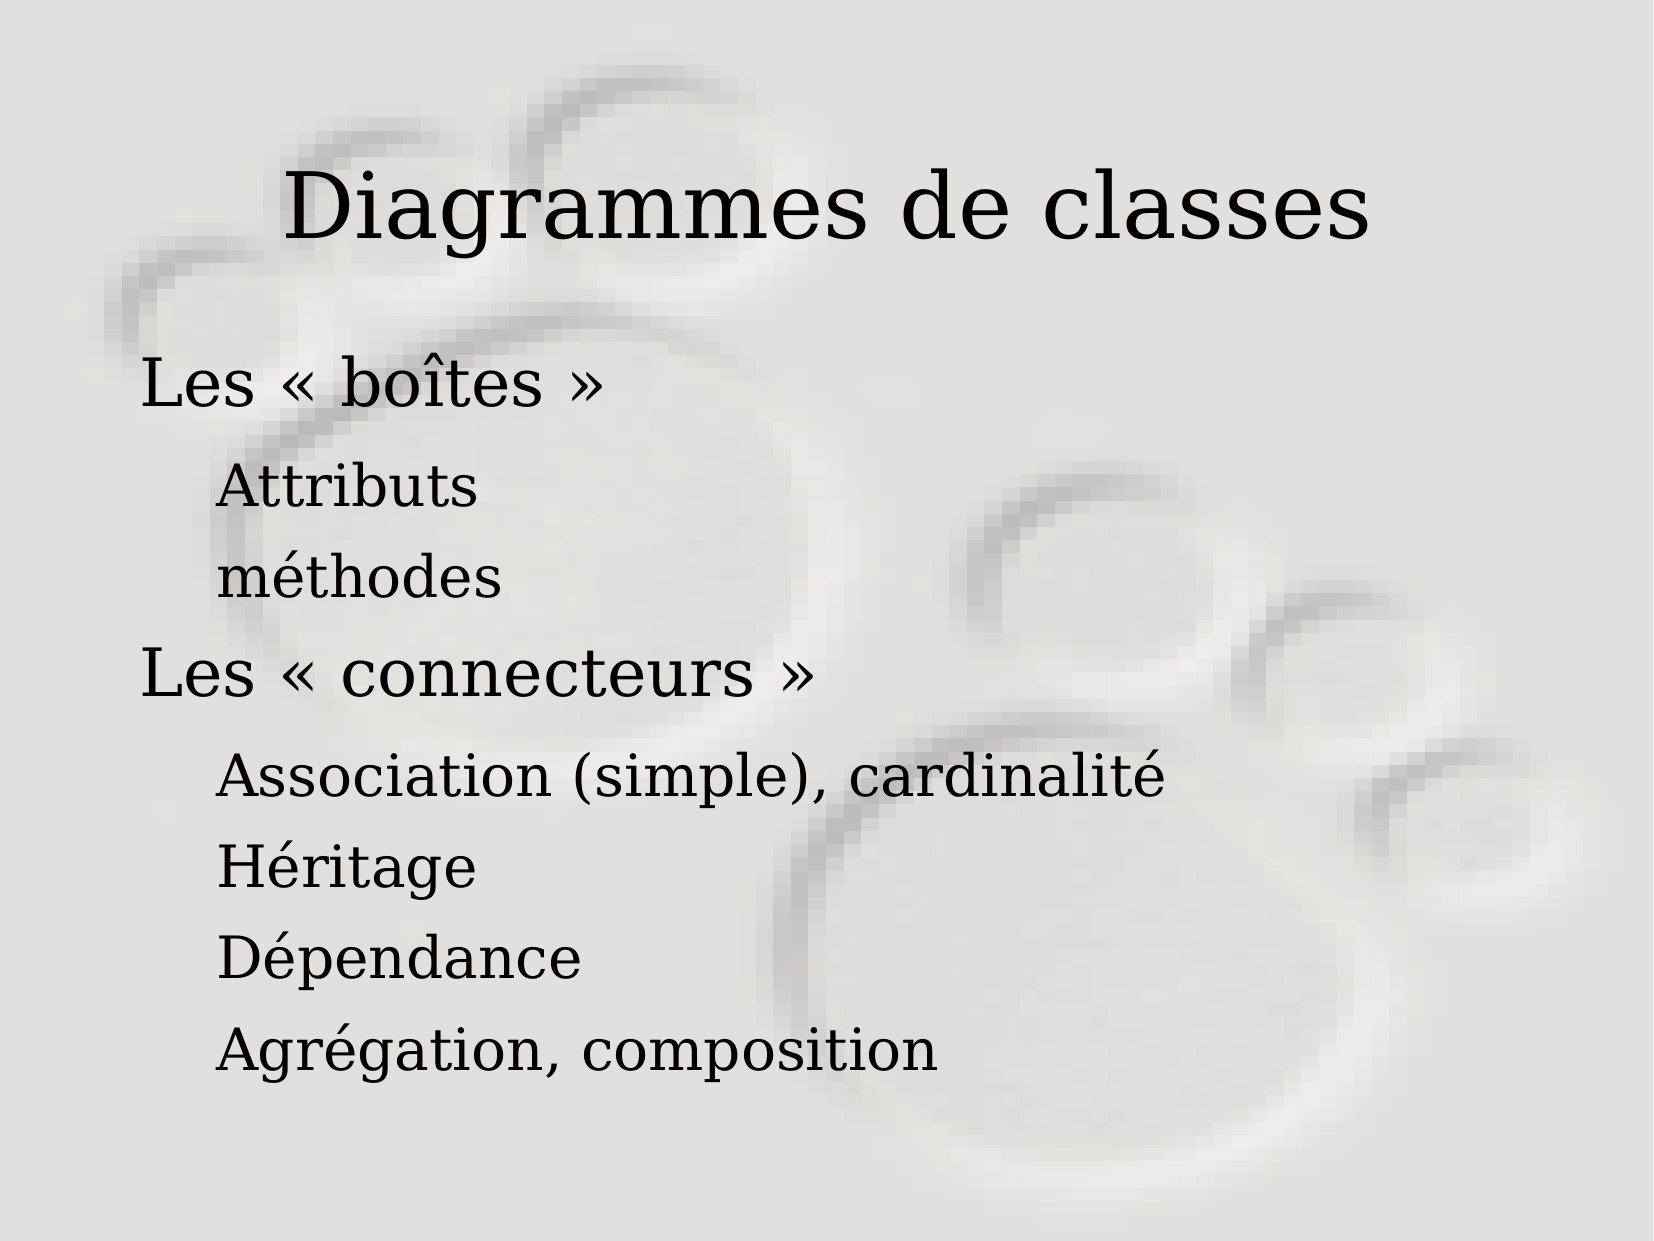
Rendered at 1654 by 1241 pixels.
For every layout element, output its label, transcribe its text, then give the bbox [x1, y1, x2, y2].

list Les « boîtes » Attributs méthodes Les « connecteurs » Association (simple), cardinalité Héritage Dépendance Agrégation, composition [121, 344, 1534, 1127]
title Diagrammes de classes [121, 102, 1534, 311]
picture [0, 0, 1654, 1241]
